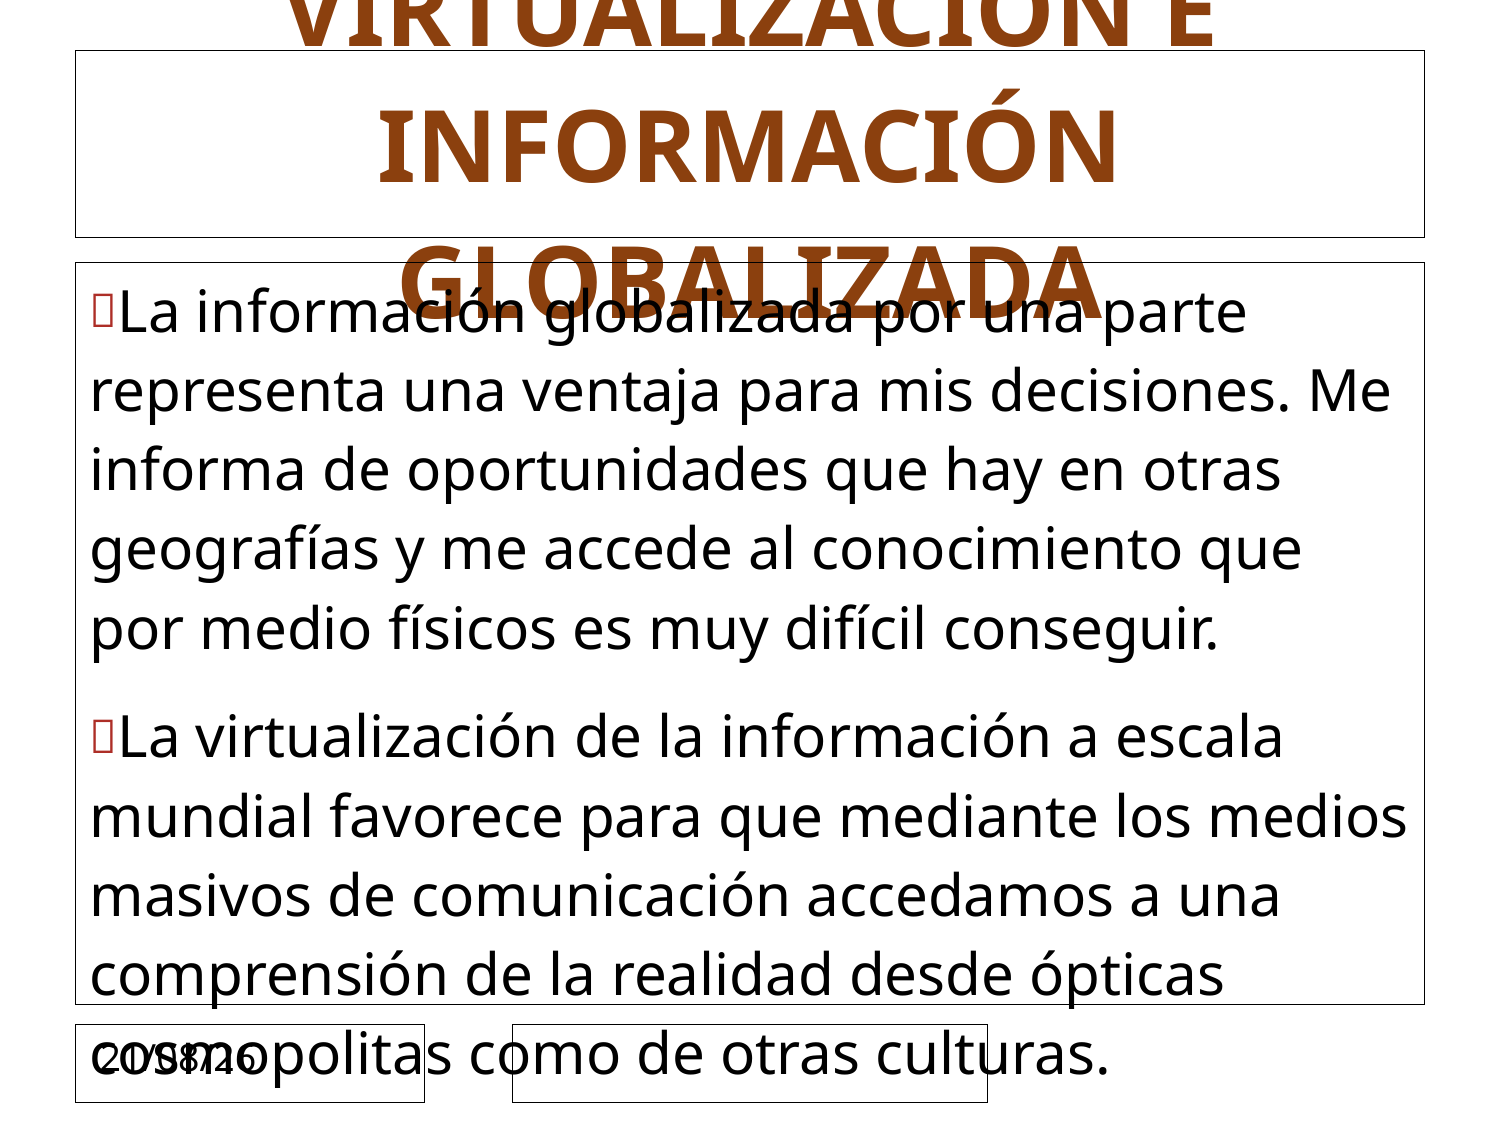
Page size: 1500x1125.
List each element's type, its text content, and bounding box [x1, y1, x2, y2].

list La información globalizada por una parte representa una ventaja para mis decisiones. Me informa de oportunidades que hay en otras geografías y me accede al conocimiento que por medio físicos es muy difícil conseguir. La virtualización de la información a escala mundial favorece para que mediante los medios masivos de comunicación accedamos a una comprensión de la realidad desde ópticas cosmopolitas como de otras culturas. [75, 262, 1425, 1005]
title VIRTUALIZACIÓN E INFORMACIÓN GLOBALIZADA [75, 50, 1425, 238]
